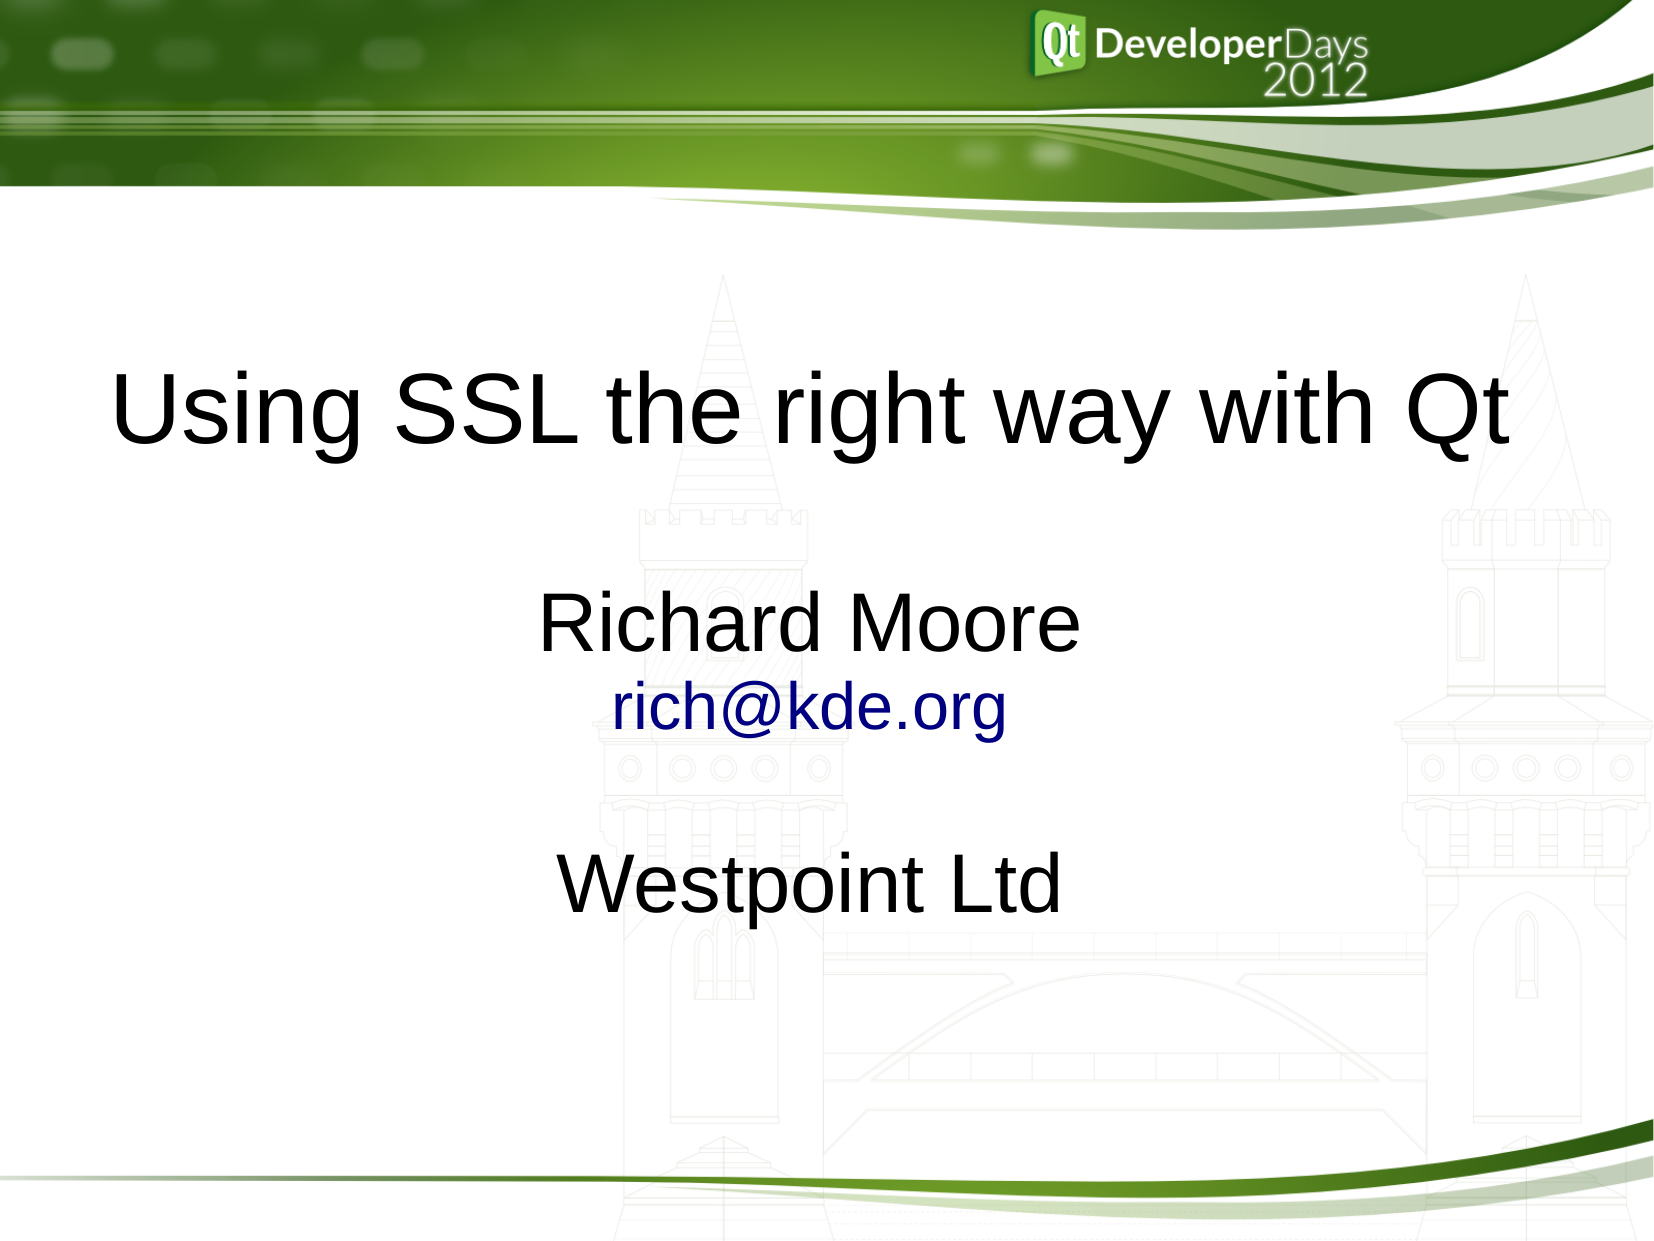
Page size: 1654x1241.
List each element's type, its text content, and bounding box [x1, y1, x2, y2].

picture [0, 0, 1654, 1241]
subtitle Using SSL the right way with Qt Richard Moore rich@kde.org Westpoint Ltd [82, 259, 1538, 1099]
